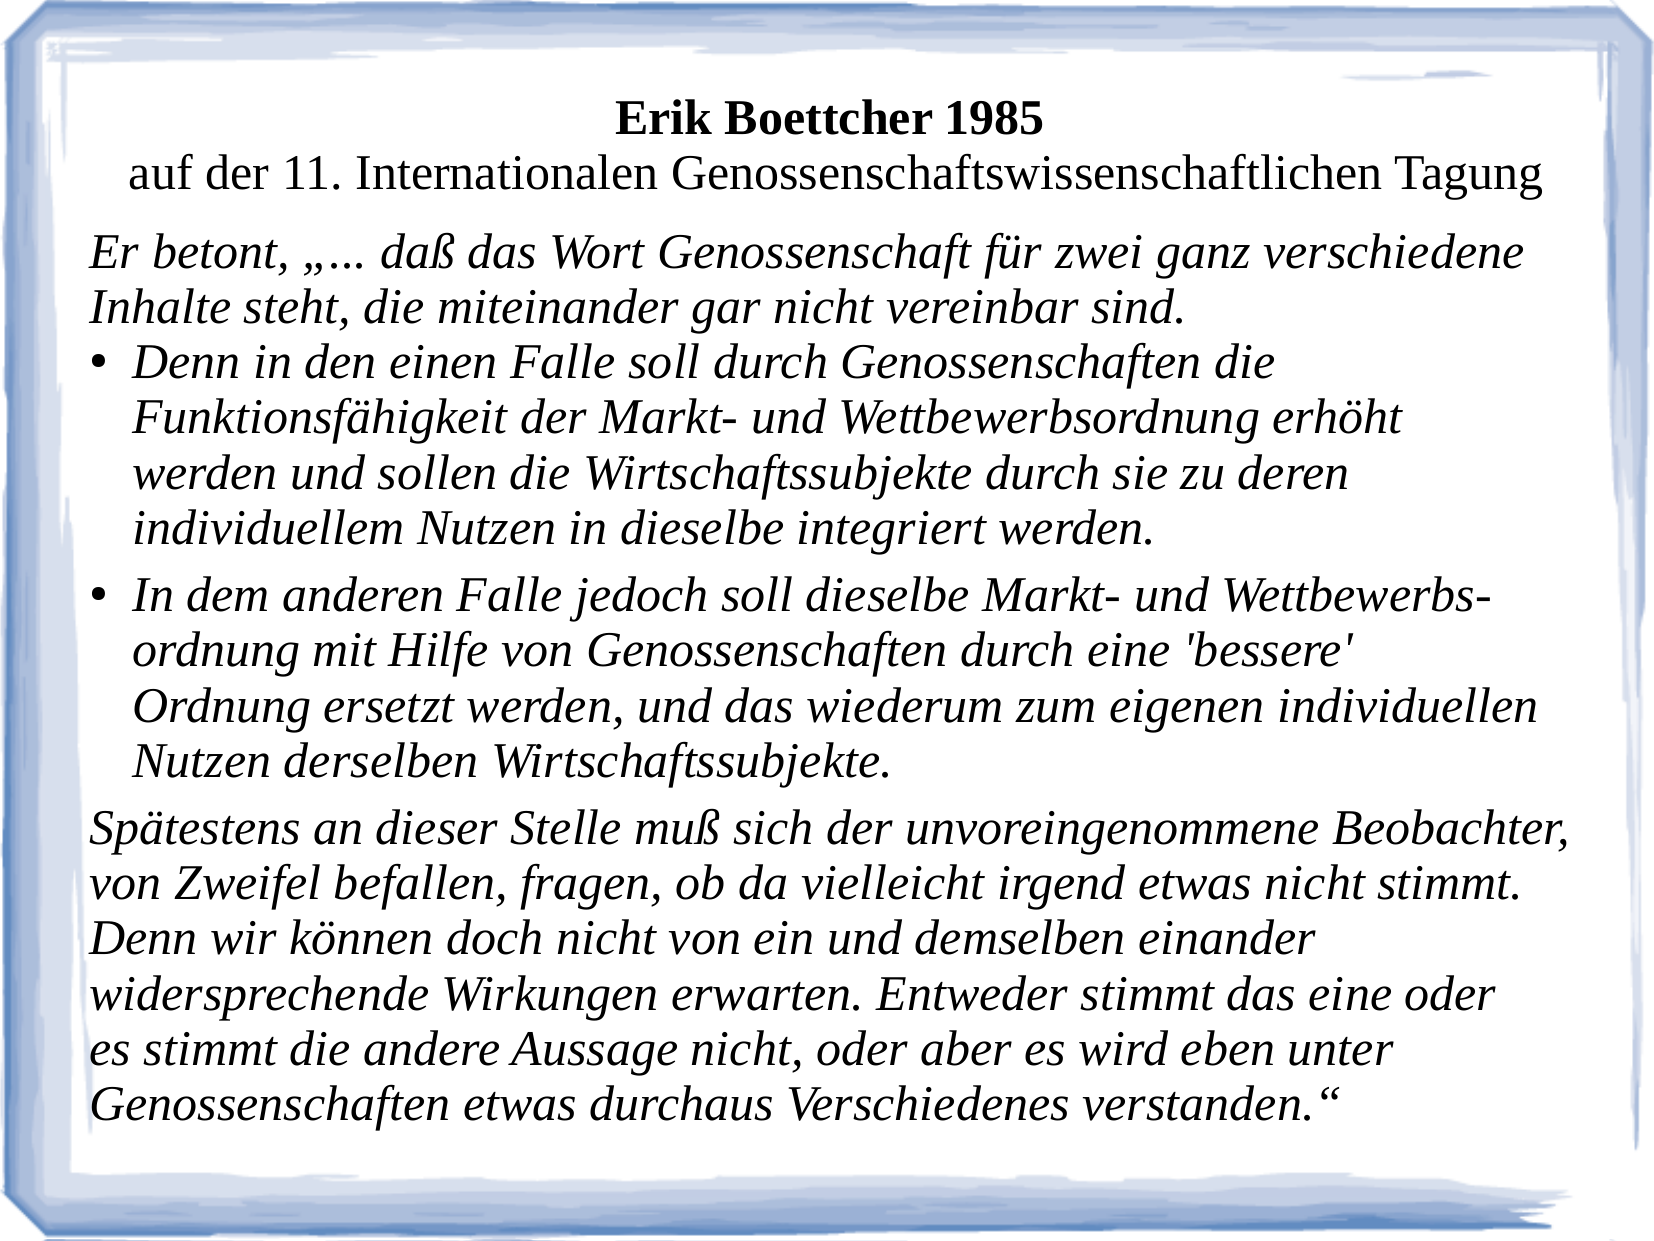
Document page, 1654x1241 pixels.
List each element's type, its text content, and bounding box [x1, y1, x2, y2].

text_box Erik Boettcher 1985 auf der 11. Internationalen Genossenschaftswissenschaftlichen Tagung Er betont, „... daß das Wort Genossenschaft für zwei ganz verschiedene Inhalte steht, die miteinander gar nicht vereinbar sind. Denn in den einen Falle soll durch Genossenschaften die Funktionsfähigkeit der Markt- und Wettbewerbsordnung erhöht werden und sollen die Wirtschaftssubjekte durch sie zu deren individuellem Nutzen in dieselbe integriert werden. In dem anderen Falle jedoch soll dieselbe Markt- und Wettbewerbs- ordnung mit Hilfe von Genossenschaften durch eine 'bessere' Ordnung ersetzt werden, und das wiederum zum eigenen individuellen Nutzen derselben Wirtschaftssubjekte. Spätestens an dieser Stelle muß sich der unvoreingenommene Beobachter, von Zweifel befallen, fragen, ob da vielleicht irgend etwas nicht stimmt. Denn wir können doch nicht von ein und demselben einander widersprechende Wirkungen erwarten. Entweder stimmt das eine oder es stimmt die andere Aussage nicht, oder aber es wird eben unter Genossenschaften etwas durchaus Verschiedenes verstanden.“ [74, 82, 1606, 1140]
picture [0, 0, 1654, 1241]
